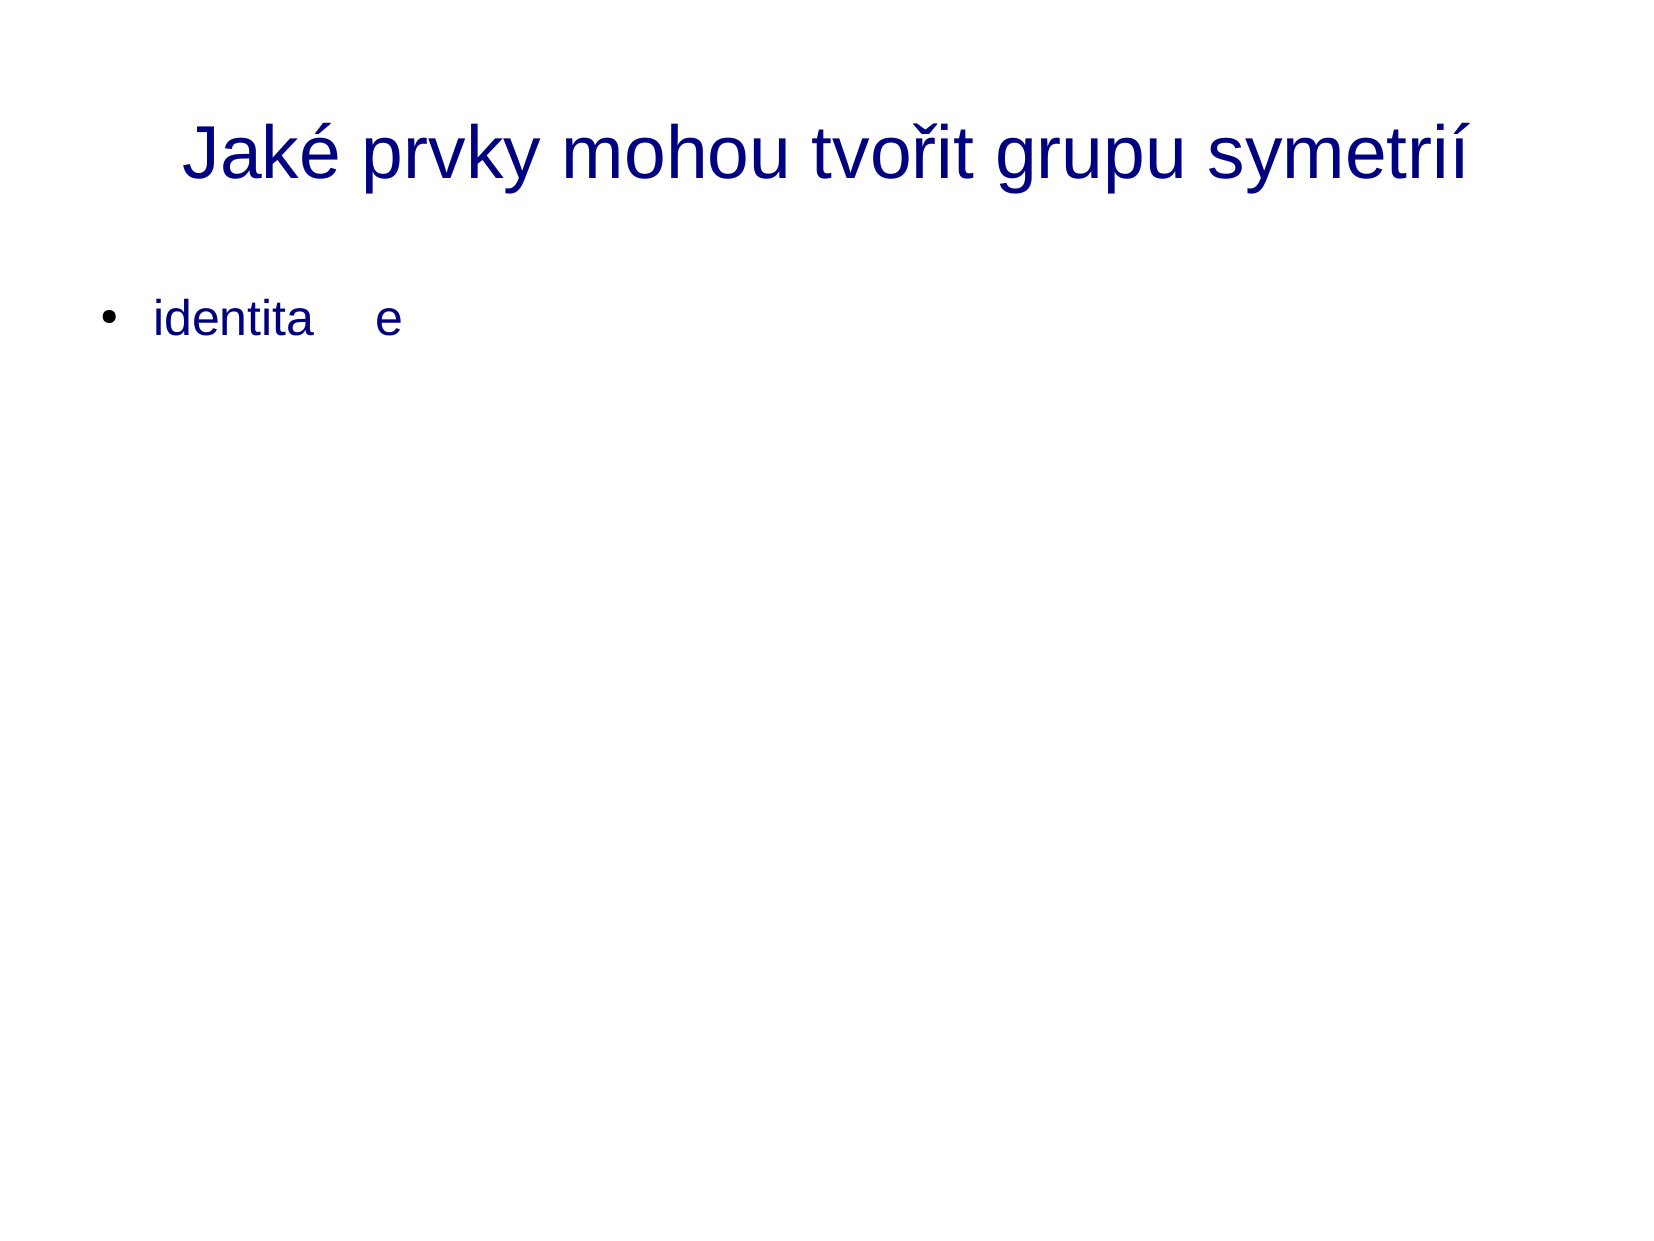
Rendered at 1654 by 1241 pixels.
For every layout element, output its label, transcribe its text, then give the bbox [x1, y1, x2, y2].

list identita e [82, 290, 1571, 1094]
title Jaké prvky mohou tvořit grupu symetrií [82, 49, 1571, 257]
